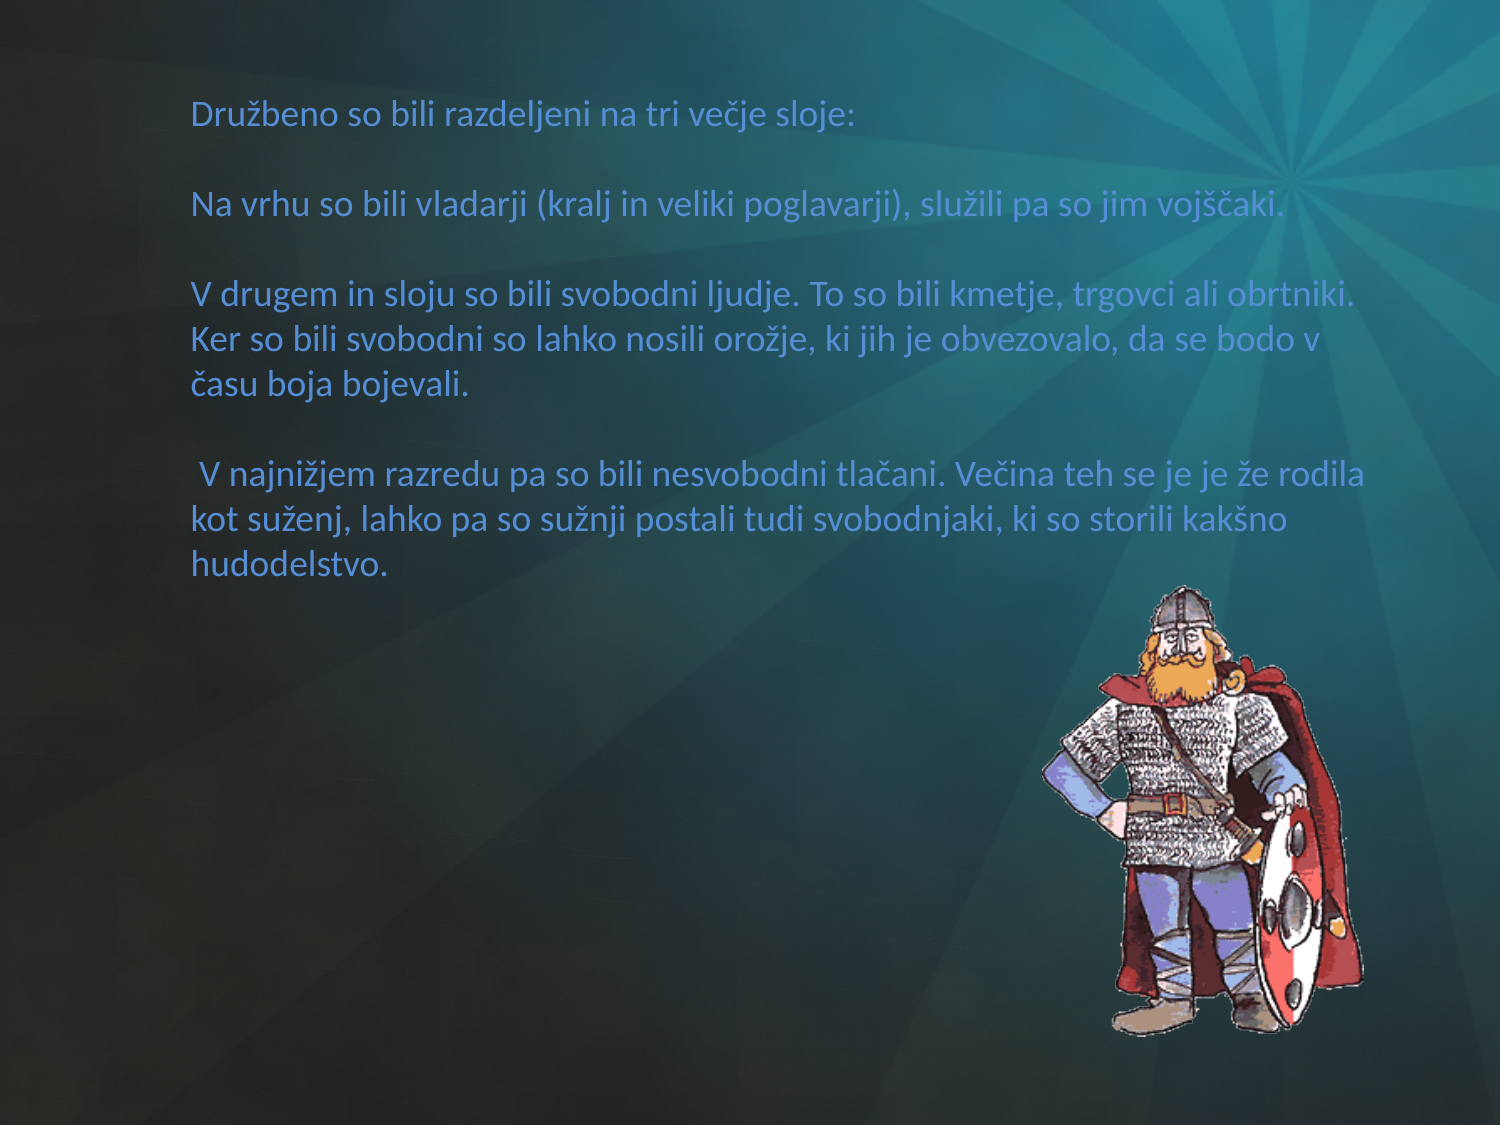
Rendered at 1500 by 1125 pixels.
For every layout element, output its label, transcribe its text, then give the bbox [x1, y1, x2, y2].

picture [0, 0, 1500, 1125]
text_box Družbeno so bili razdeljeni na tri večje sloje: Na vrhu so bili vladarji (kralj in veliki poglavarji), služili pa so jim vojščaki. V drugem in sloju so bili svobodni ljudje. To so bili kmetje, trgovci ali obrtniki. Ker so bili svobodni so lahko nosili orožje, ki jih je obvezovalo, da se bodo v času boja bojevali. V najnižjem razredu pa so bili nesvobodni tlačani. Večina teh se je je že rodila kot suženj, lahko pa so sužnji postali tudi svobodnjaki, ki so storili kakšno hudodelstvo. [175, 81, 1383, 592]
